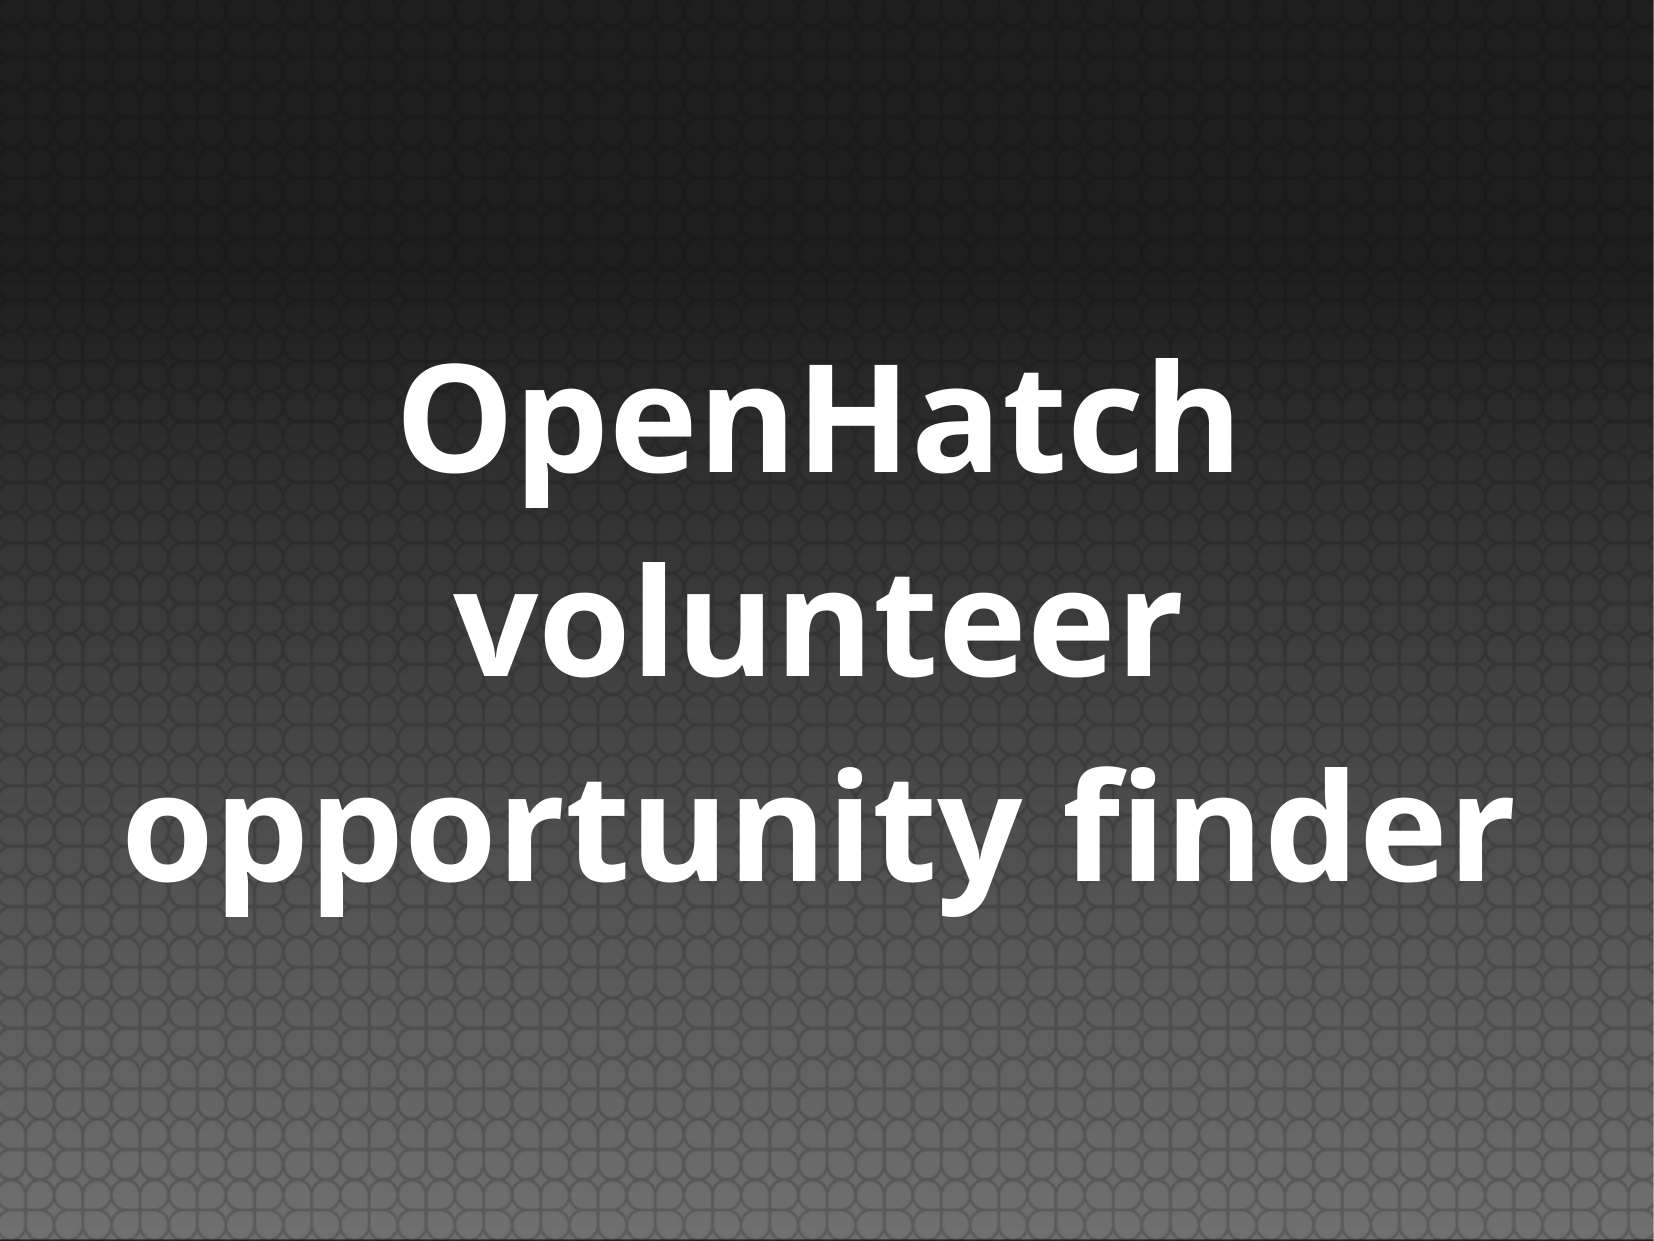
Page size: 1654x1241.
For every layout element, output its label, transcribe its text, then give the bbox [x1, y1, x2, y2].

picture [0, 0, 1654, 1241]
title OpenHatch volunteer opportunity finder [75, 269, 1564, 969]
